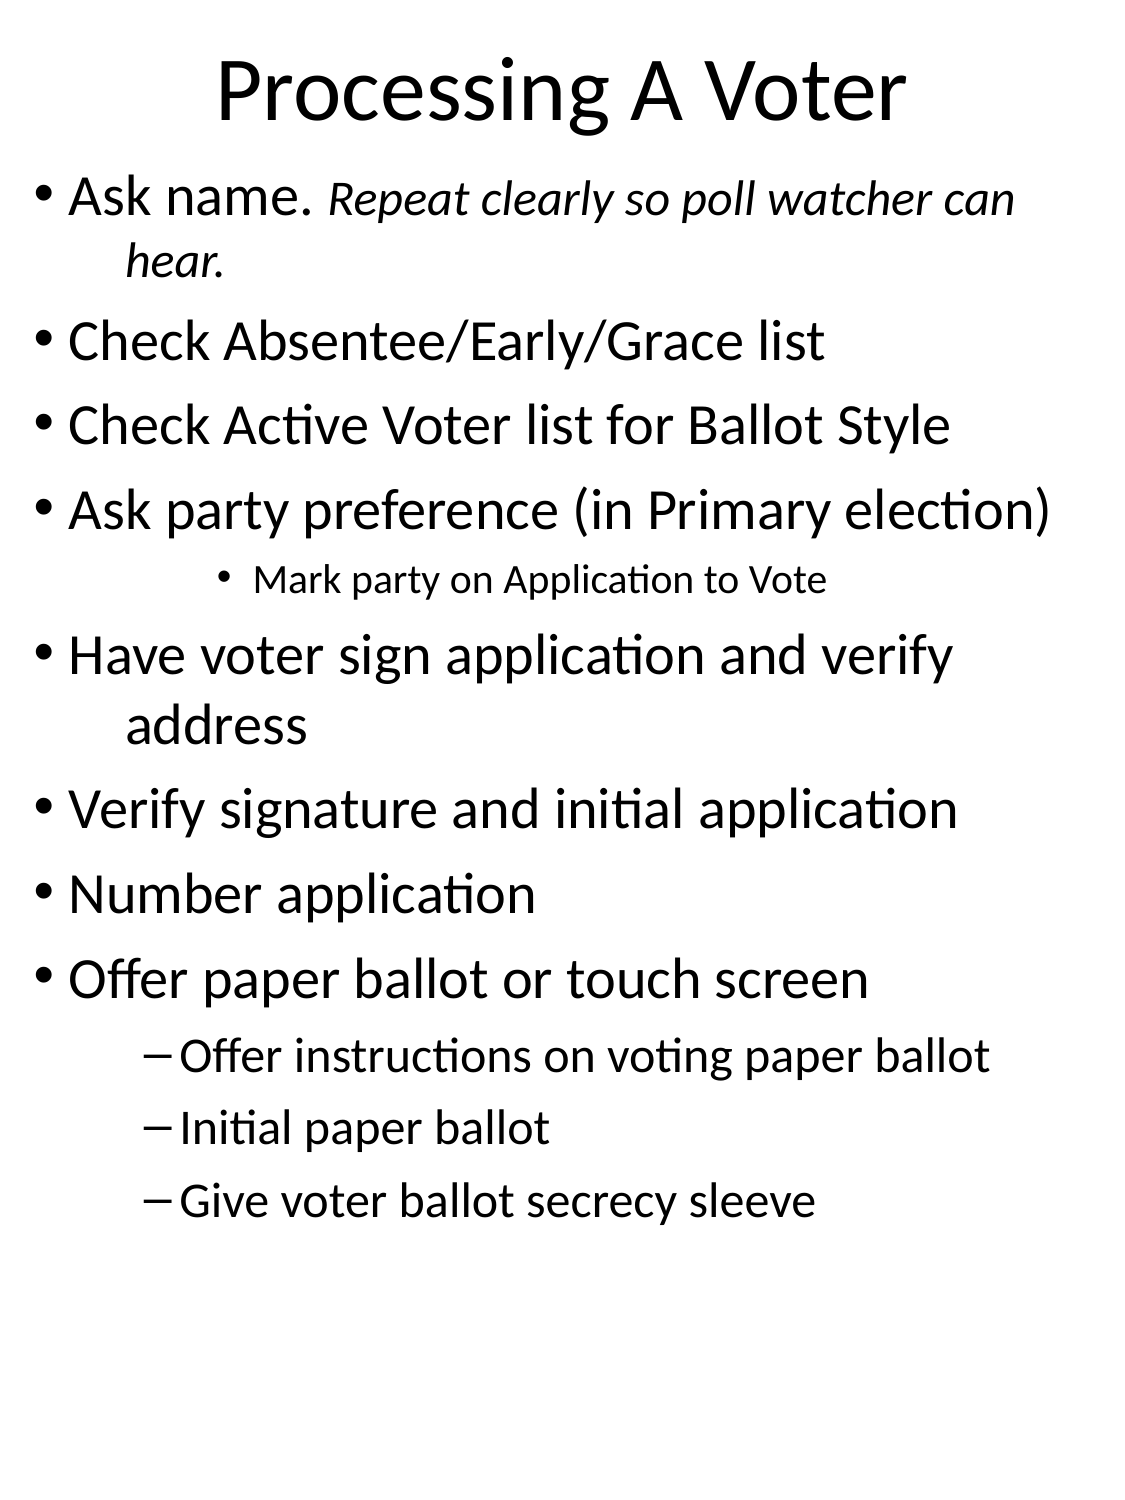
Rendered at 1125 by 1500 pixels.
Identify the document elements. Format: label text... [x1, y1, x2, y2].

text_box Ask name. Repeat clearly so poll watcher can hear. Check Absentee/Early/Grace list Check Active Voter list for Ballot Style Ask party preference (in Primary election) Mark party on Application to Vote Have voter sign application and verify address Verify signature and initial application Number application Offer paper ballot or touch screen Offer instructions on voting paper ballot Initial paper ballot Give voter ballot secrecy sleeve [18, 149, 1107, 1500]
text_box Processing A Voter [84, 0, 1041, 149]
